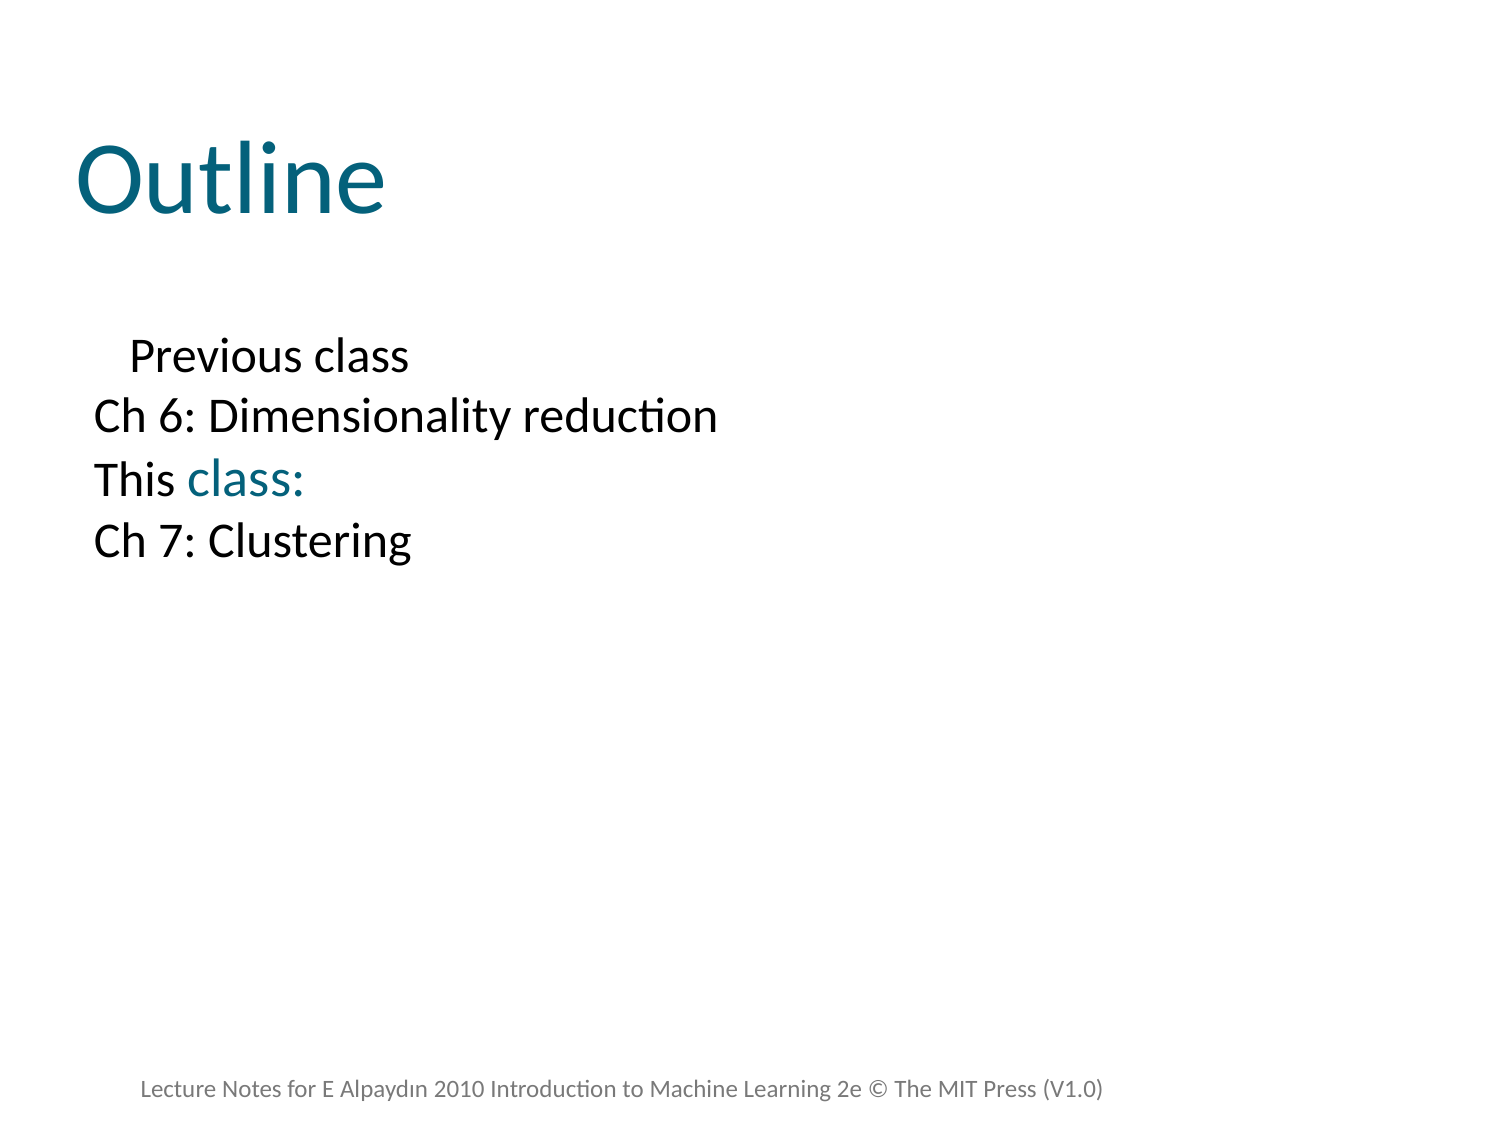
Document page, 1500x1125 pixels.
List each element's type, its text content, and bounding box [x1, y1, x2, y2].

text_box Lecture Notes for E Alpaydın 2010 Introduction to Machine Learning 2e © The MIT Press (V1.0) [140, 1054, 1219, 1103]
text_box Outline [75, 46, 1425, 234]
text_box Previous class Ch 6: Dimensionality reduction This class: Ch 7: Clustering [79, 315, 1429, 1036]
